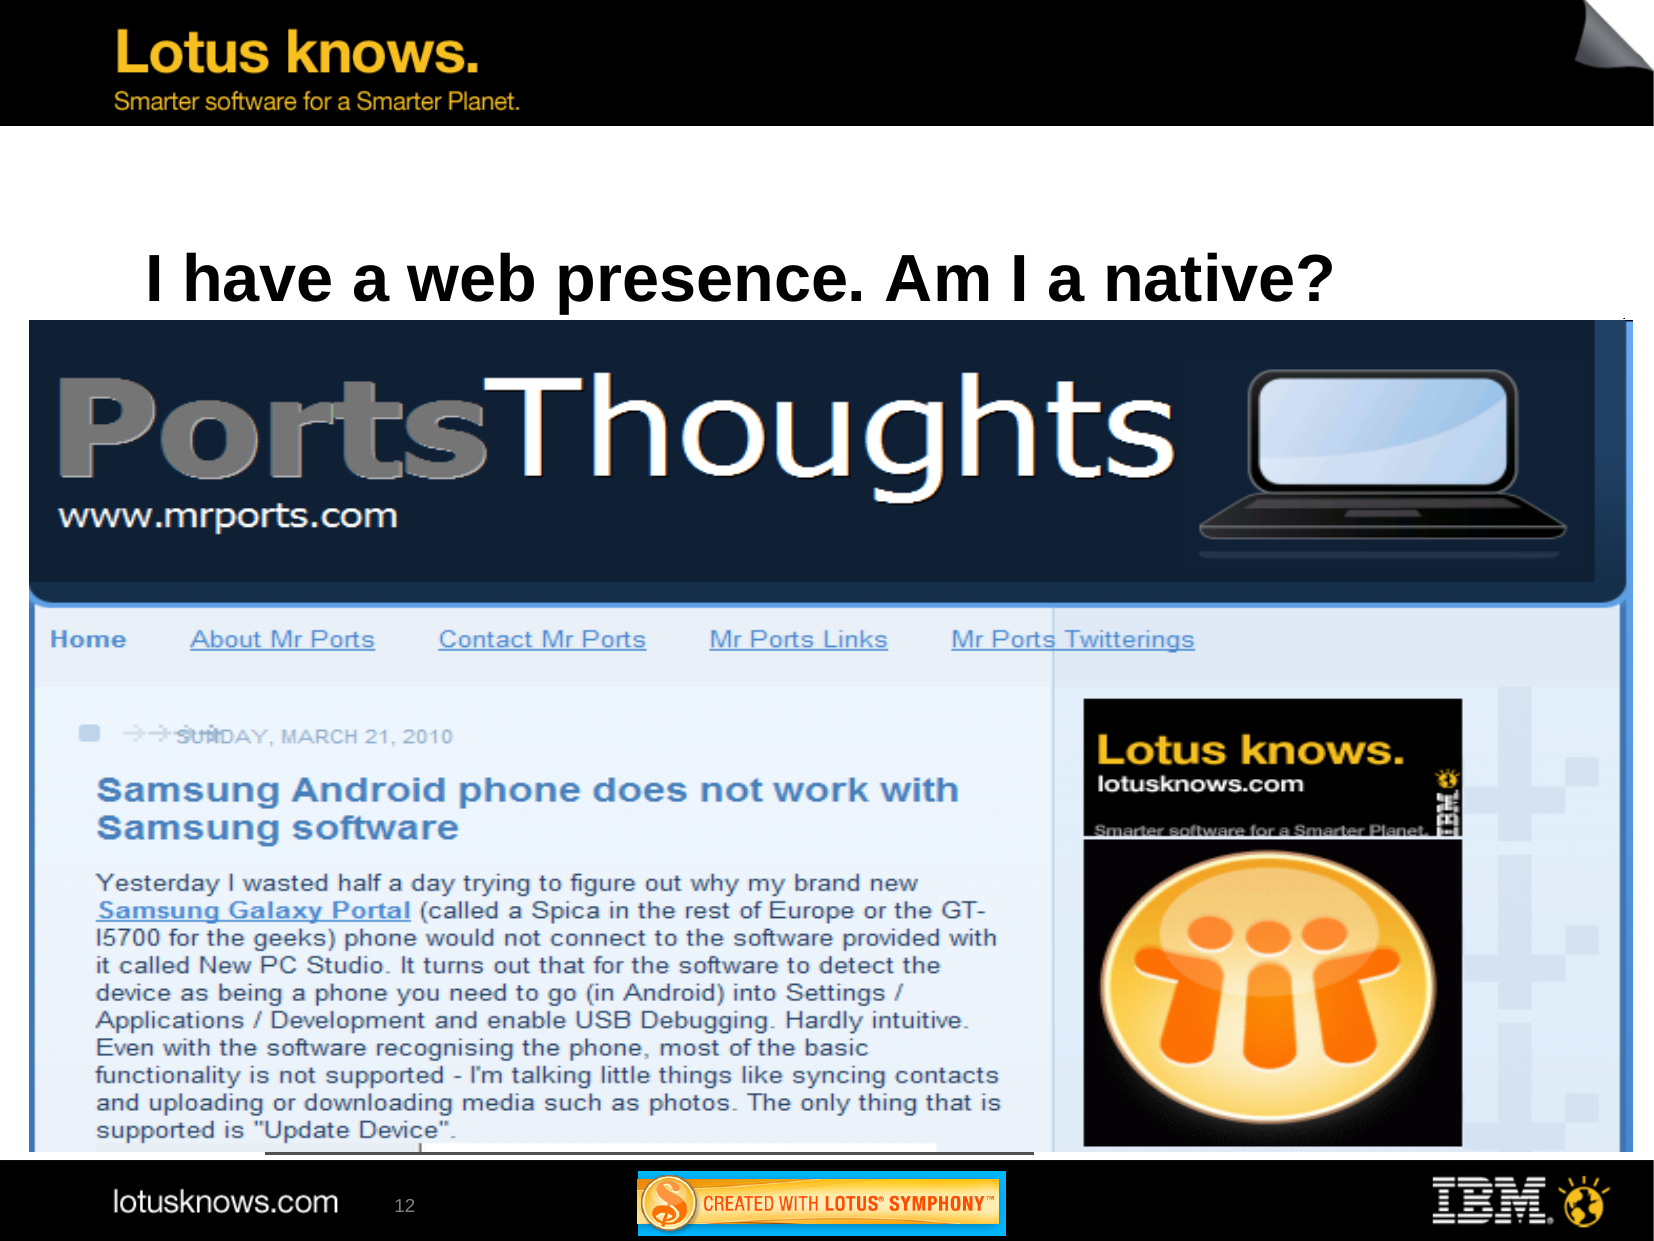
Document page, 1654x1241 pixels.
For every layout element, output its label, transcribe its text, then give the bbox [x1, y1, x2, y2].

picture [29, 318, 1633, 1155]
picture [0, 0, 1654, 126]
picture [0, 1160, 1654, 1241]
title I have a web presence. Am I a native? [145, 144, 1513, 316]
